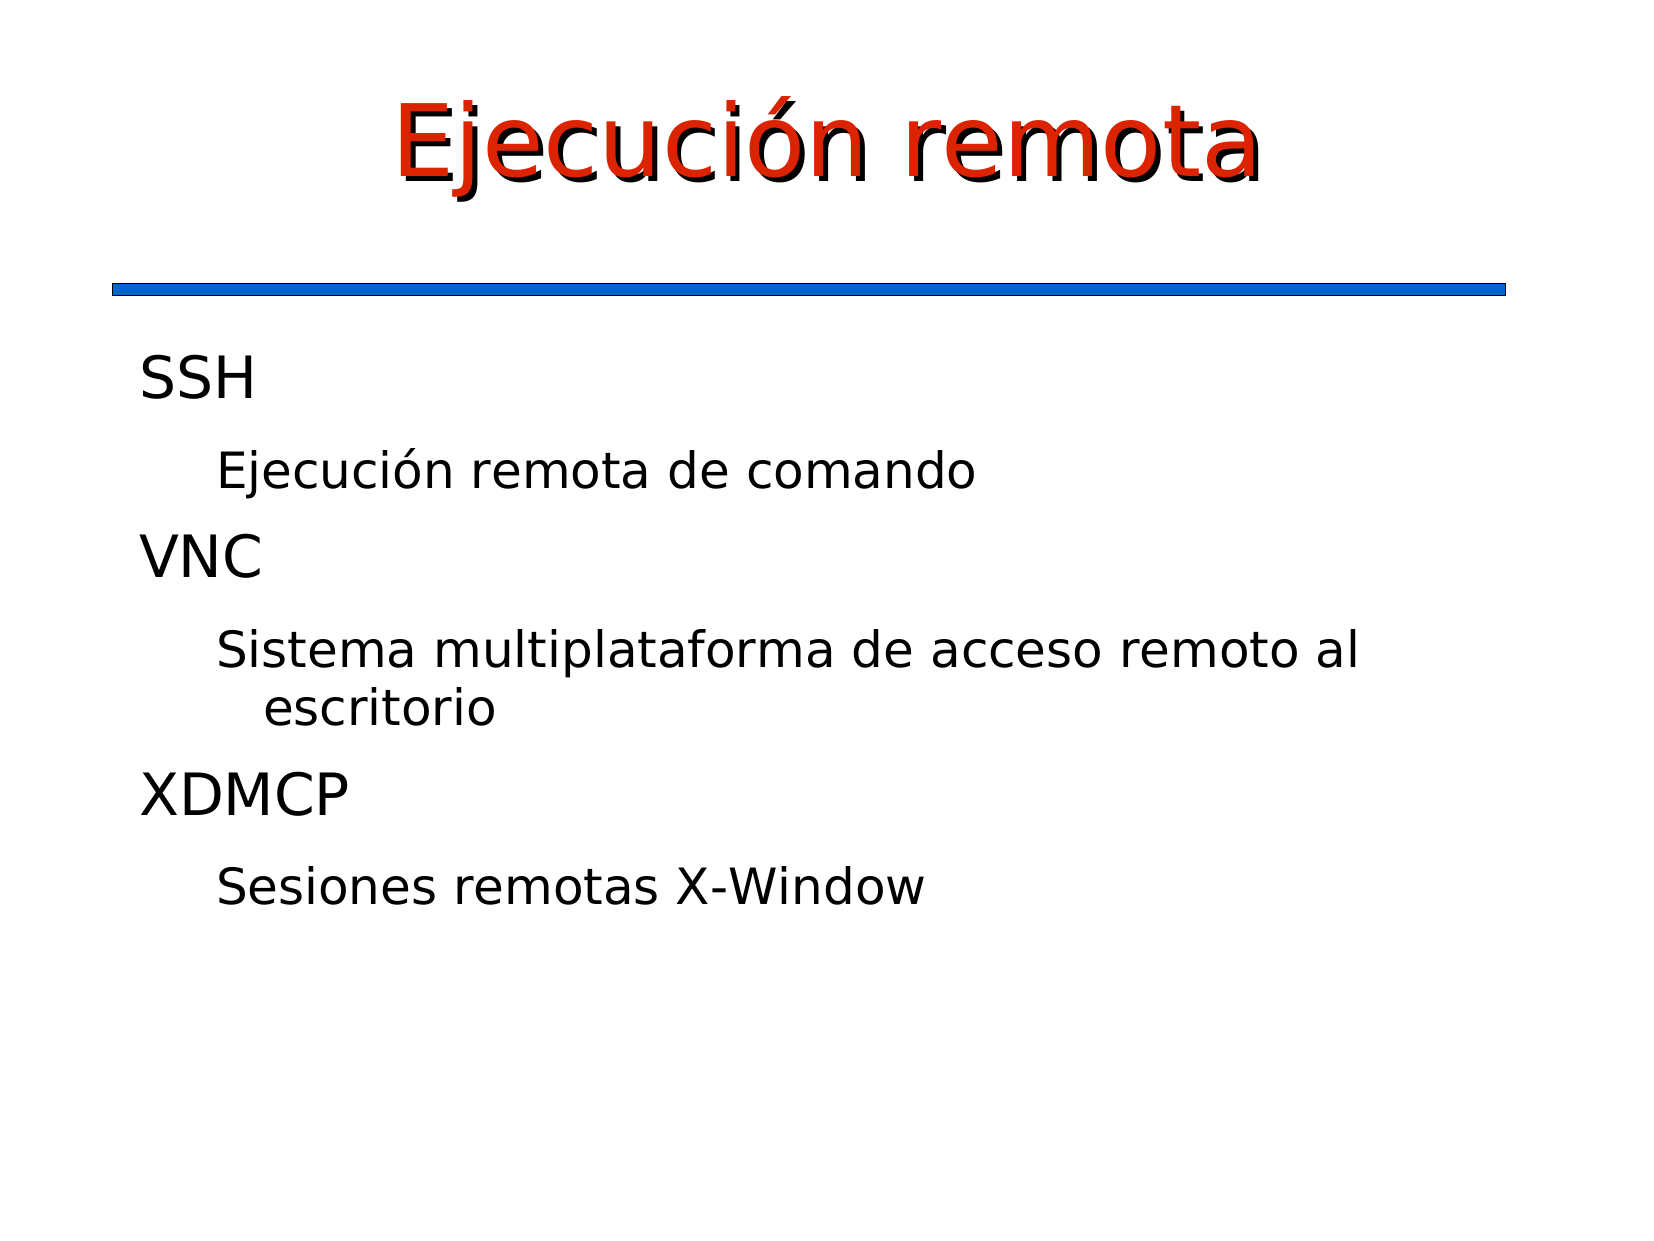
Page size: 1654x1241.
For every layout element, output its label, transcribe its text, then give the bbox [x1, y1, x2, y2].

title Ejecución remota [121, 37, 1534, 246]
list SSH Ejecución remota de comando VNC Sistema multiplataforma de acceso remoto al escritorio XDMCP Sesiones remotas X-Window [121, 344, 1534, 1127]
